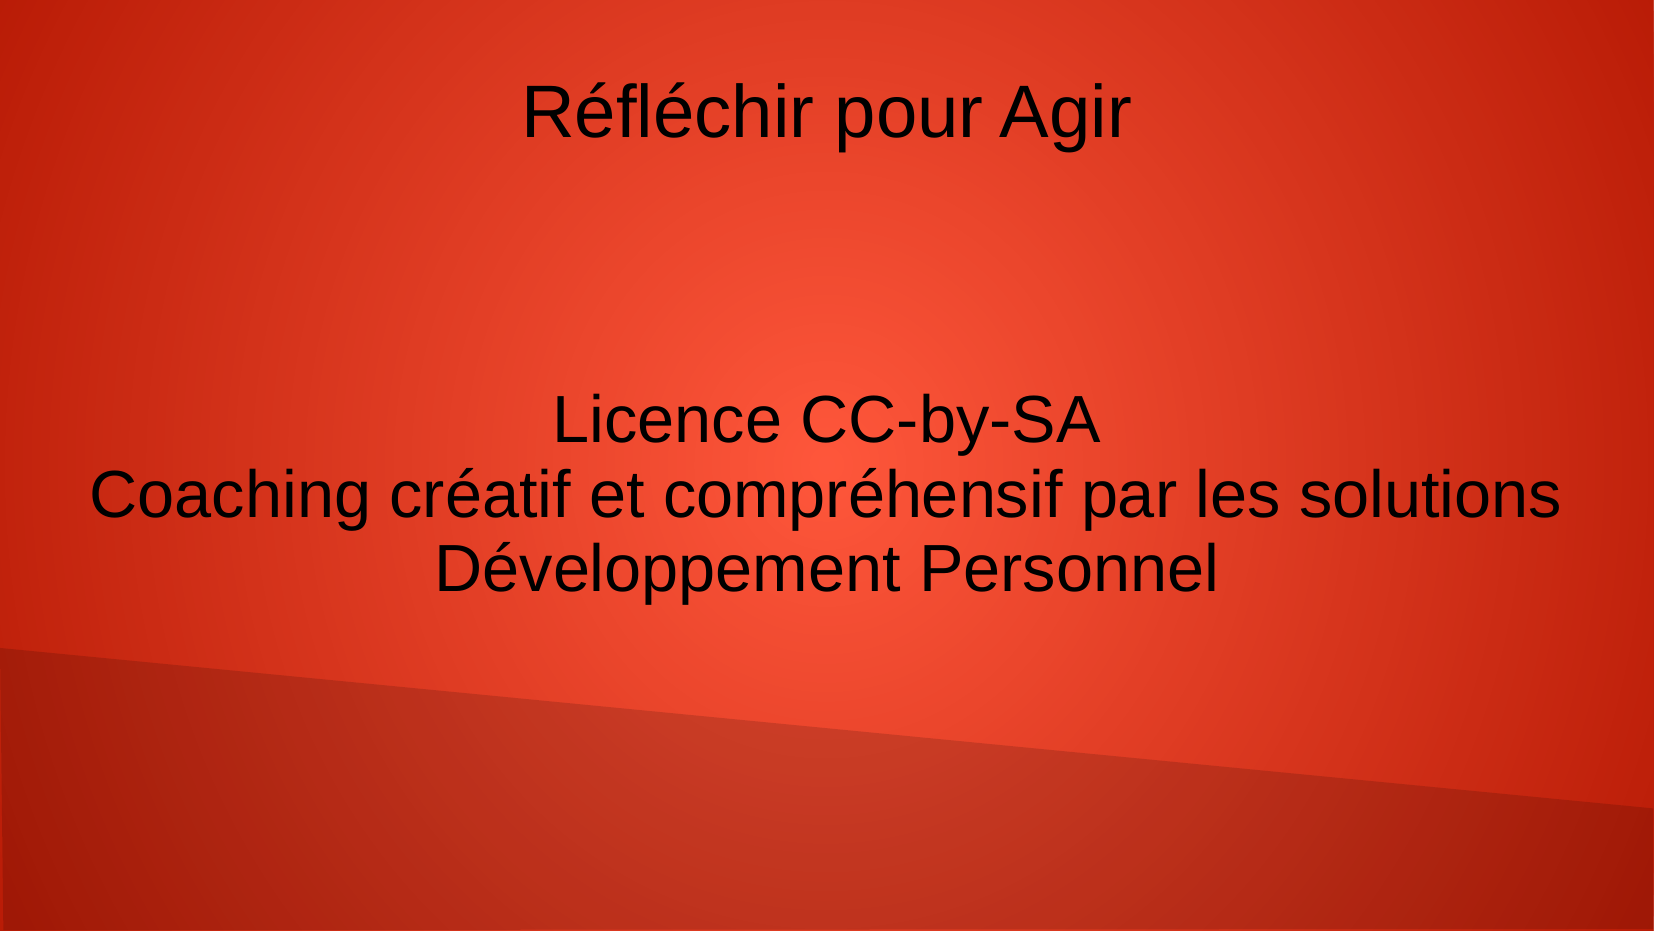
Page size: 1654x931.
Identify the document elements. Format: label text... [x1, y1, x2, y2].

title Réfléchir pour Agir [82, 35, 1571, 189]
subtitle Licence CC-by-SA Coaching créatif et compréhensif par les solutions Développement Personnel [82, 224, 1571, 764]
